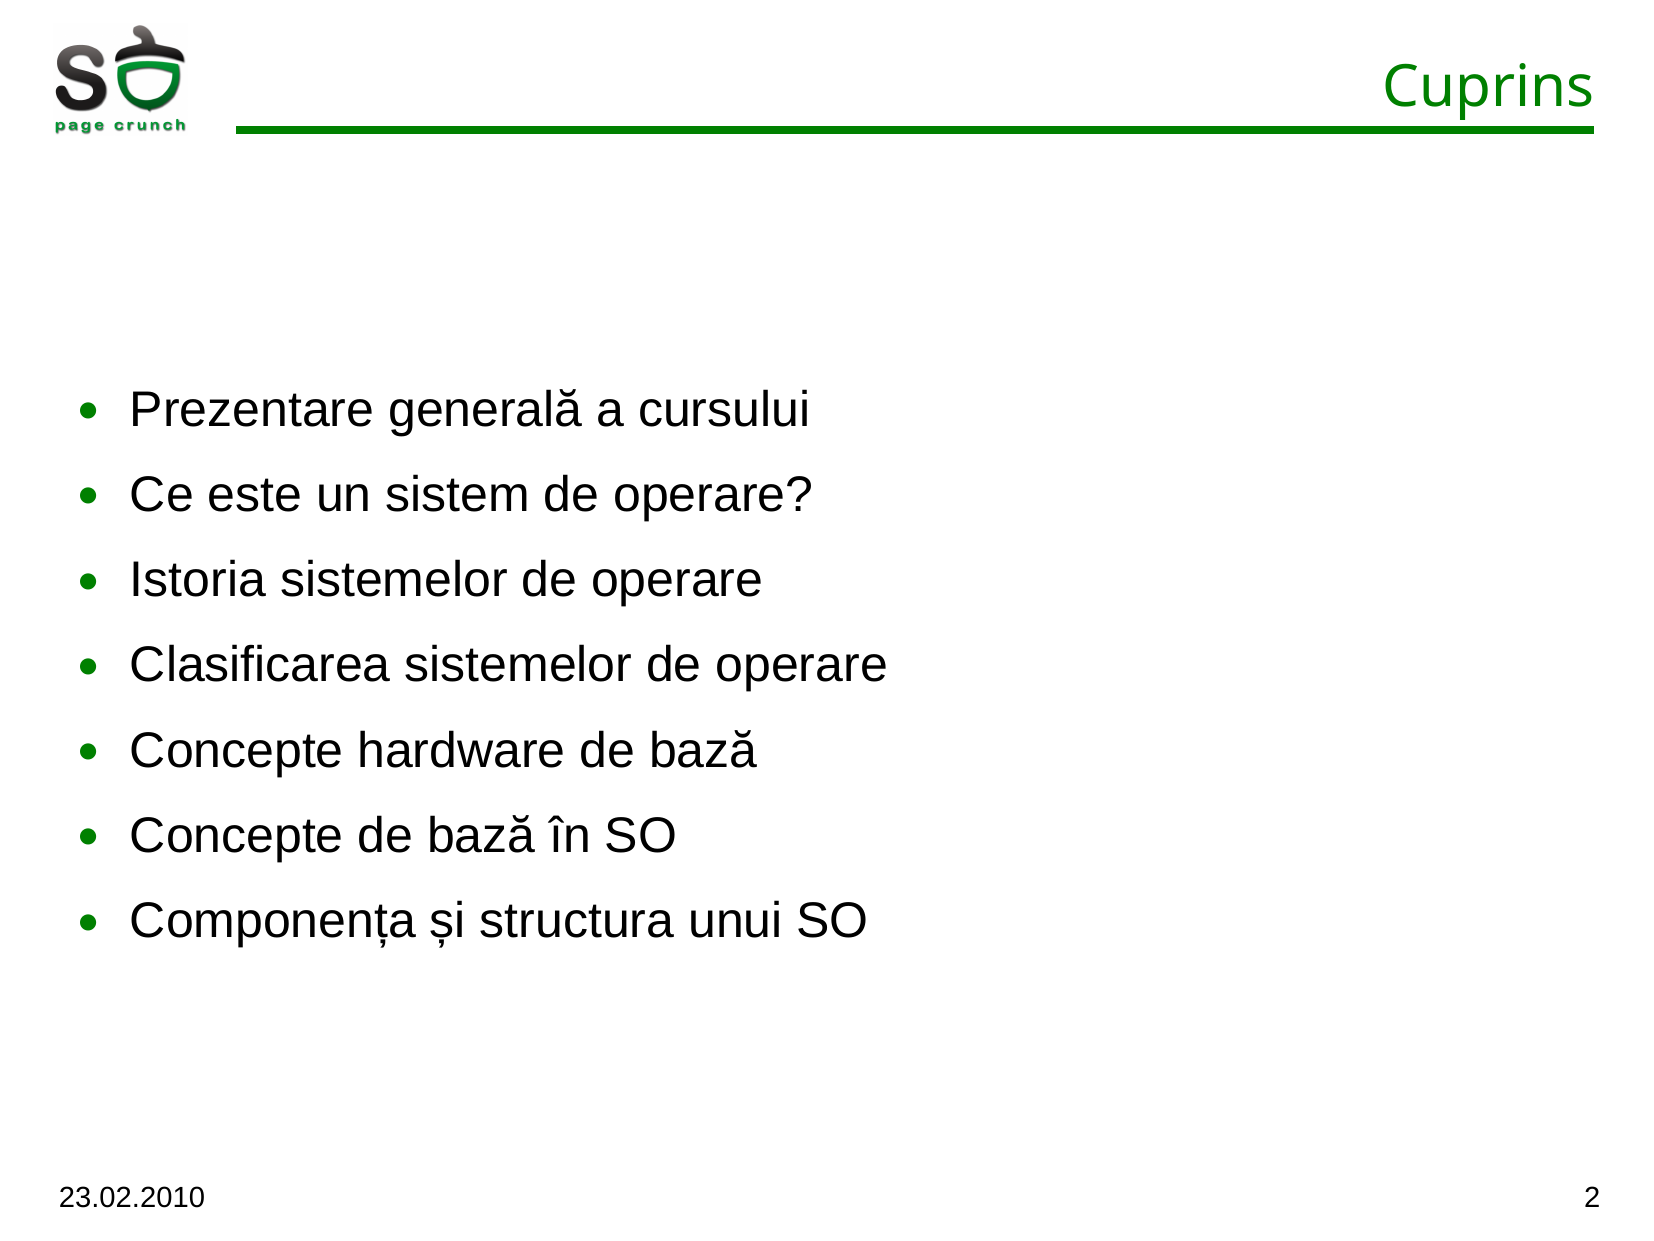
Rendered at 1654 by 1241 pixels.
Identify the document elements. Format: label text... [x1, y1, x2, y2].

list Prezentare generală a cursului Ce este un sistem de operare? Istoria sistemelor de operare Clasificarea sistemelor de operare Concepte hardware de bază Concepte de bază în SO Componența și structura unui SO [59, 177, 1595, 1152]
title Cuprins [236, 49, 1595, 119]
picture [53, 23, 188, 136]
